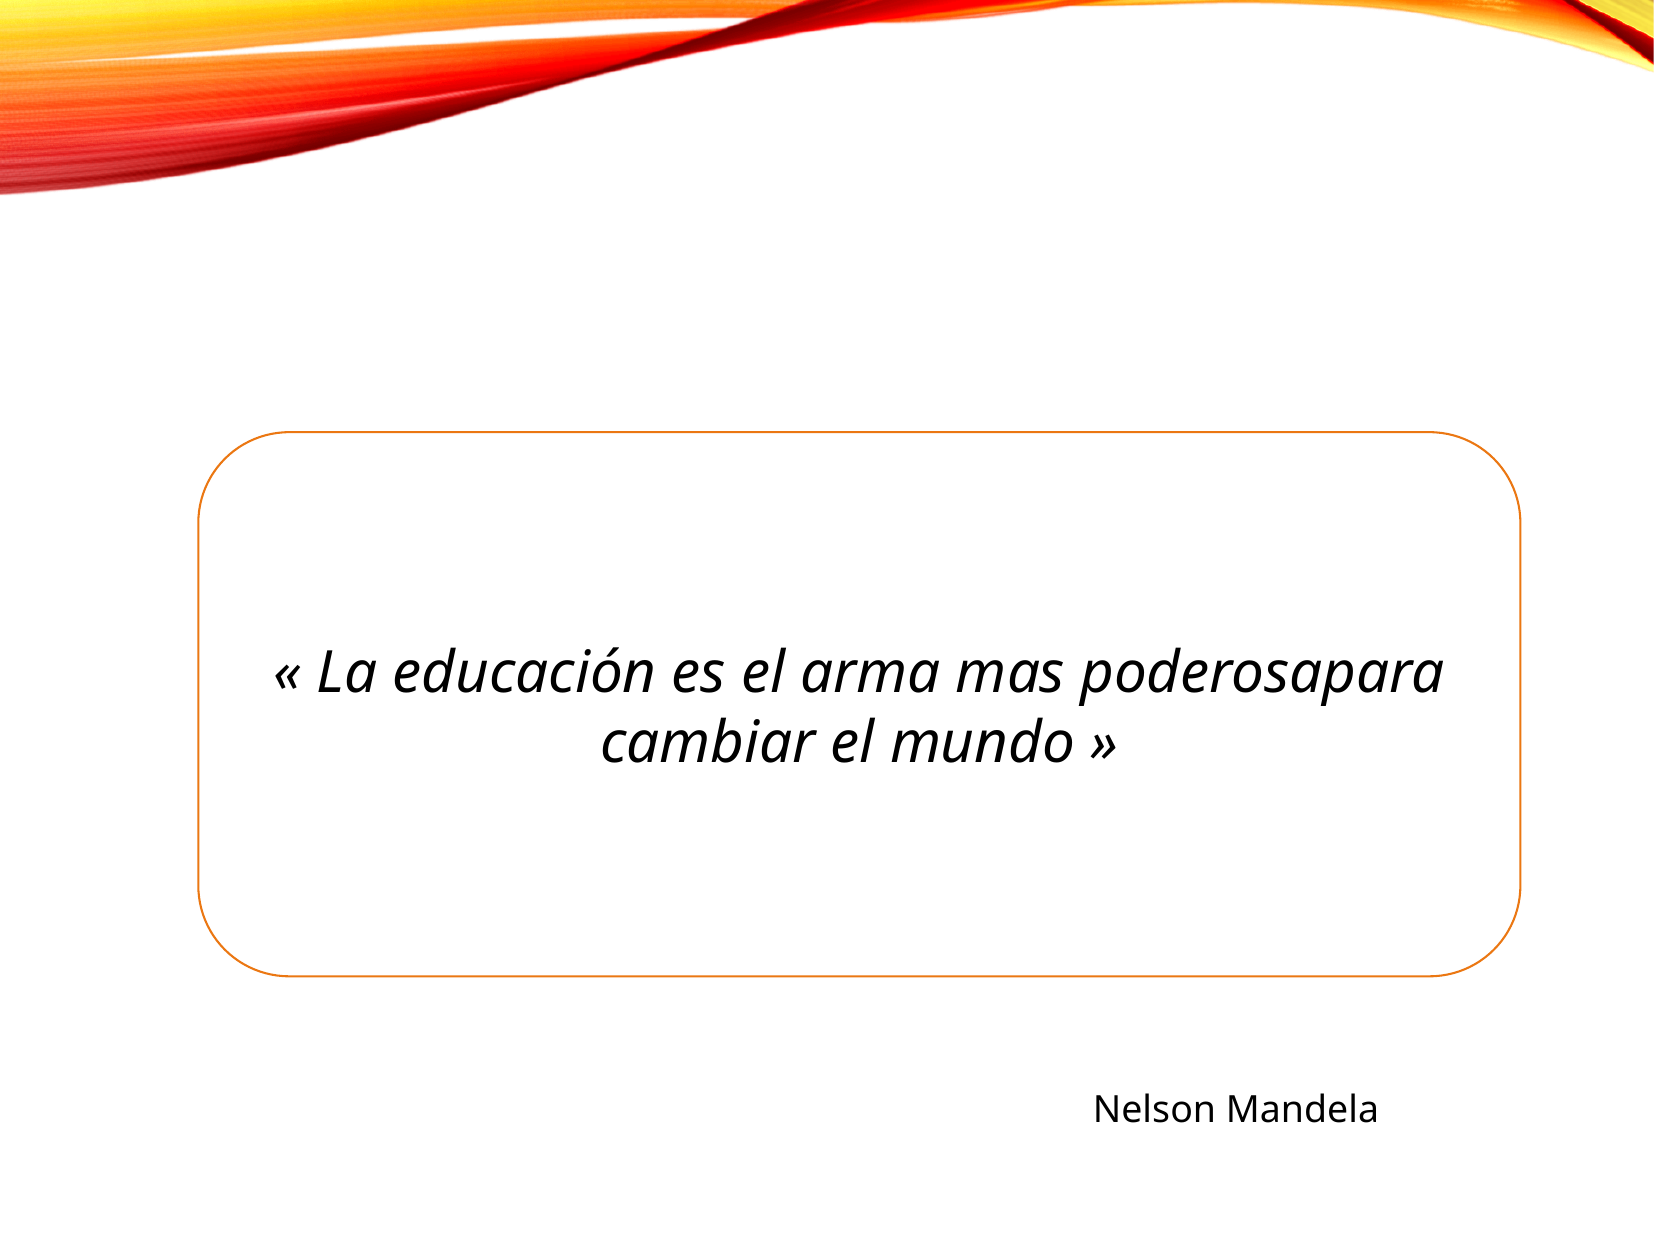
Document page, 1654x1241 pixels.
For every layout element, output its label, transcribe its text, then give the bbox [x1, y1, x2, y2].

text_box « La educación es el arma mas poderosapara cambiar el mundo » [198, 432, 1521, 977]
text_box Nelson Mandela [1077, 1077, 1521, 1139]
